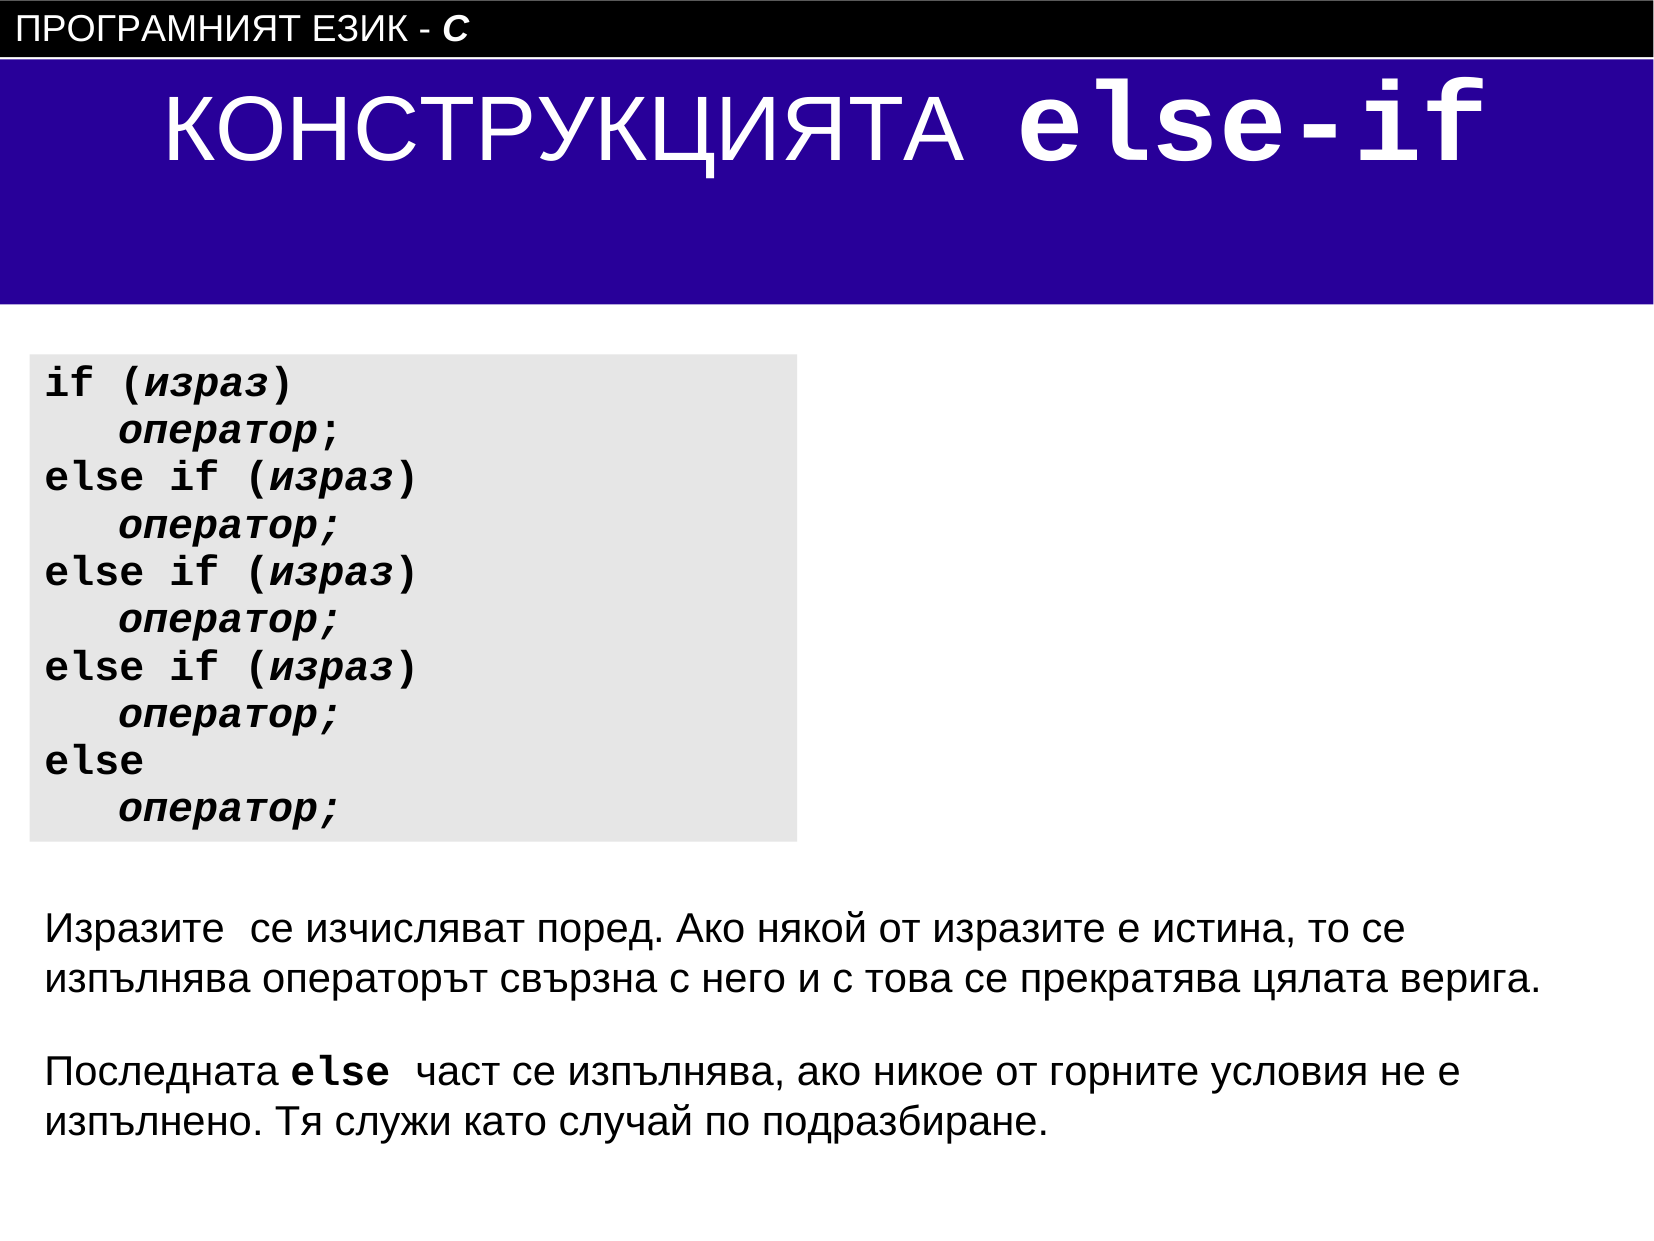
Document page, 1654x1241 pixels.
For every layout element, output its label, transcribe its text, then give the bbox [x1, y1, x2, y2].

text_box КОНСТРУКЦИЯТА else-if [0, 59, 1654, 305]
text_box Изразите се изчисляват поред. Ако някой от изразите е истина, то се изпълнява операторът свързна с него и с това се прекратява цялата верига. Последната else част се изпълнява, ако никое от горните условия не е изпълнено. Тя служи като случай по подразбиране. [29, 896, 1595, 1152]
text_box ПРОГРАМНИЯT ЕЗИК - С [0, 0, 1654, 58]
text_box if (израз) оператор; else if (израз) оператор; else if (израз) оператор; else if (израз) оператор; else оператор; [29, 354, 798, 842]
